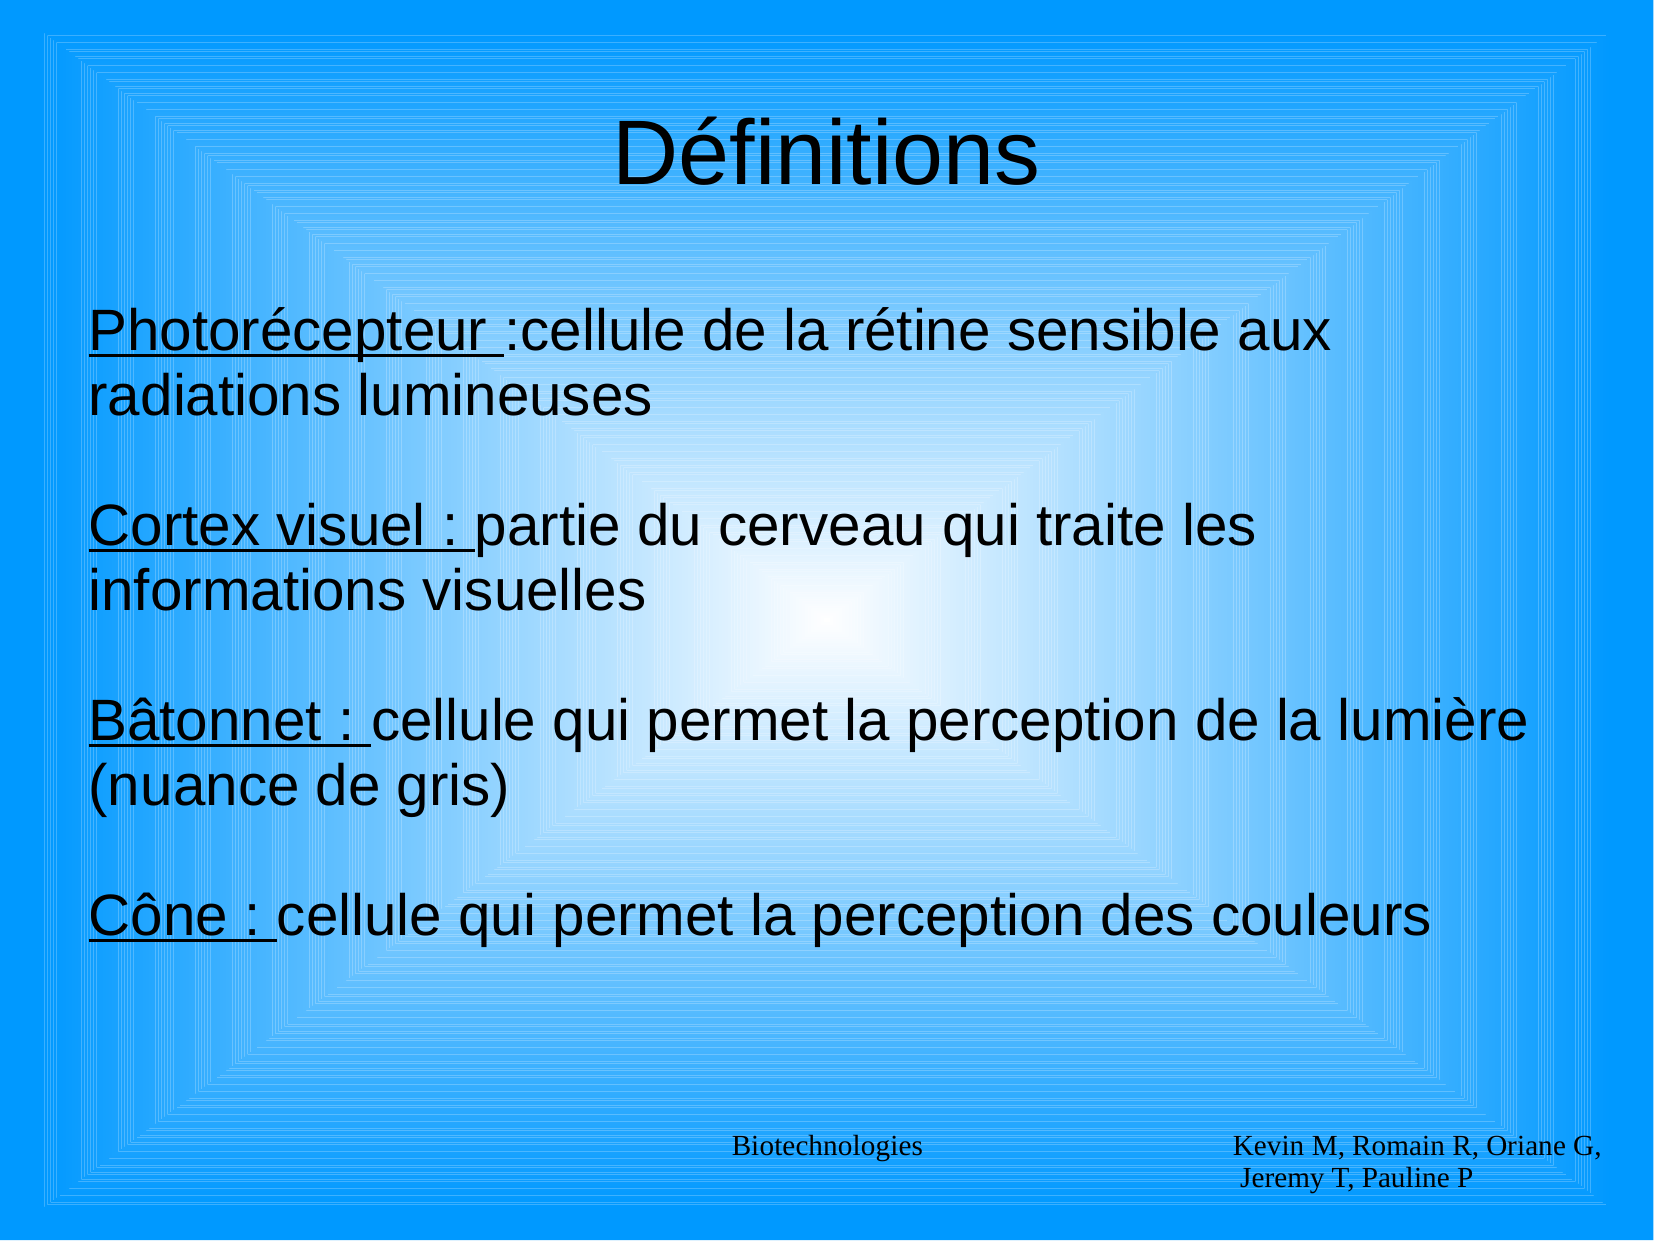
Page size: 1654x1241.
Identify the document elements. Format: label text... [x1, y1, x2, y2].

title Définitions [82, 49, 1571, 257]
subtitle Photorécepteur :cellule de la rétine sensible aux radiations lumineuses Cortex visuel : partie du cerveau qui traite les informations visuelles Bâtonnet : cellule qui permet la perception de la lumière (nuance de gris) Cône : cellule qui permet la perception des couleurs [88, 290, 1577, 1095]
